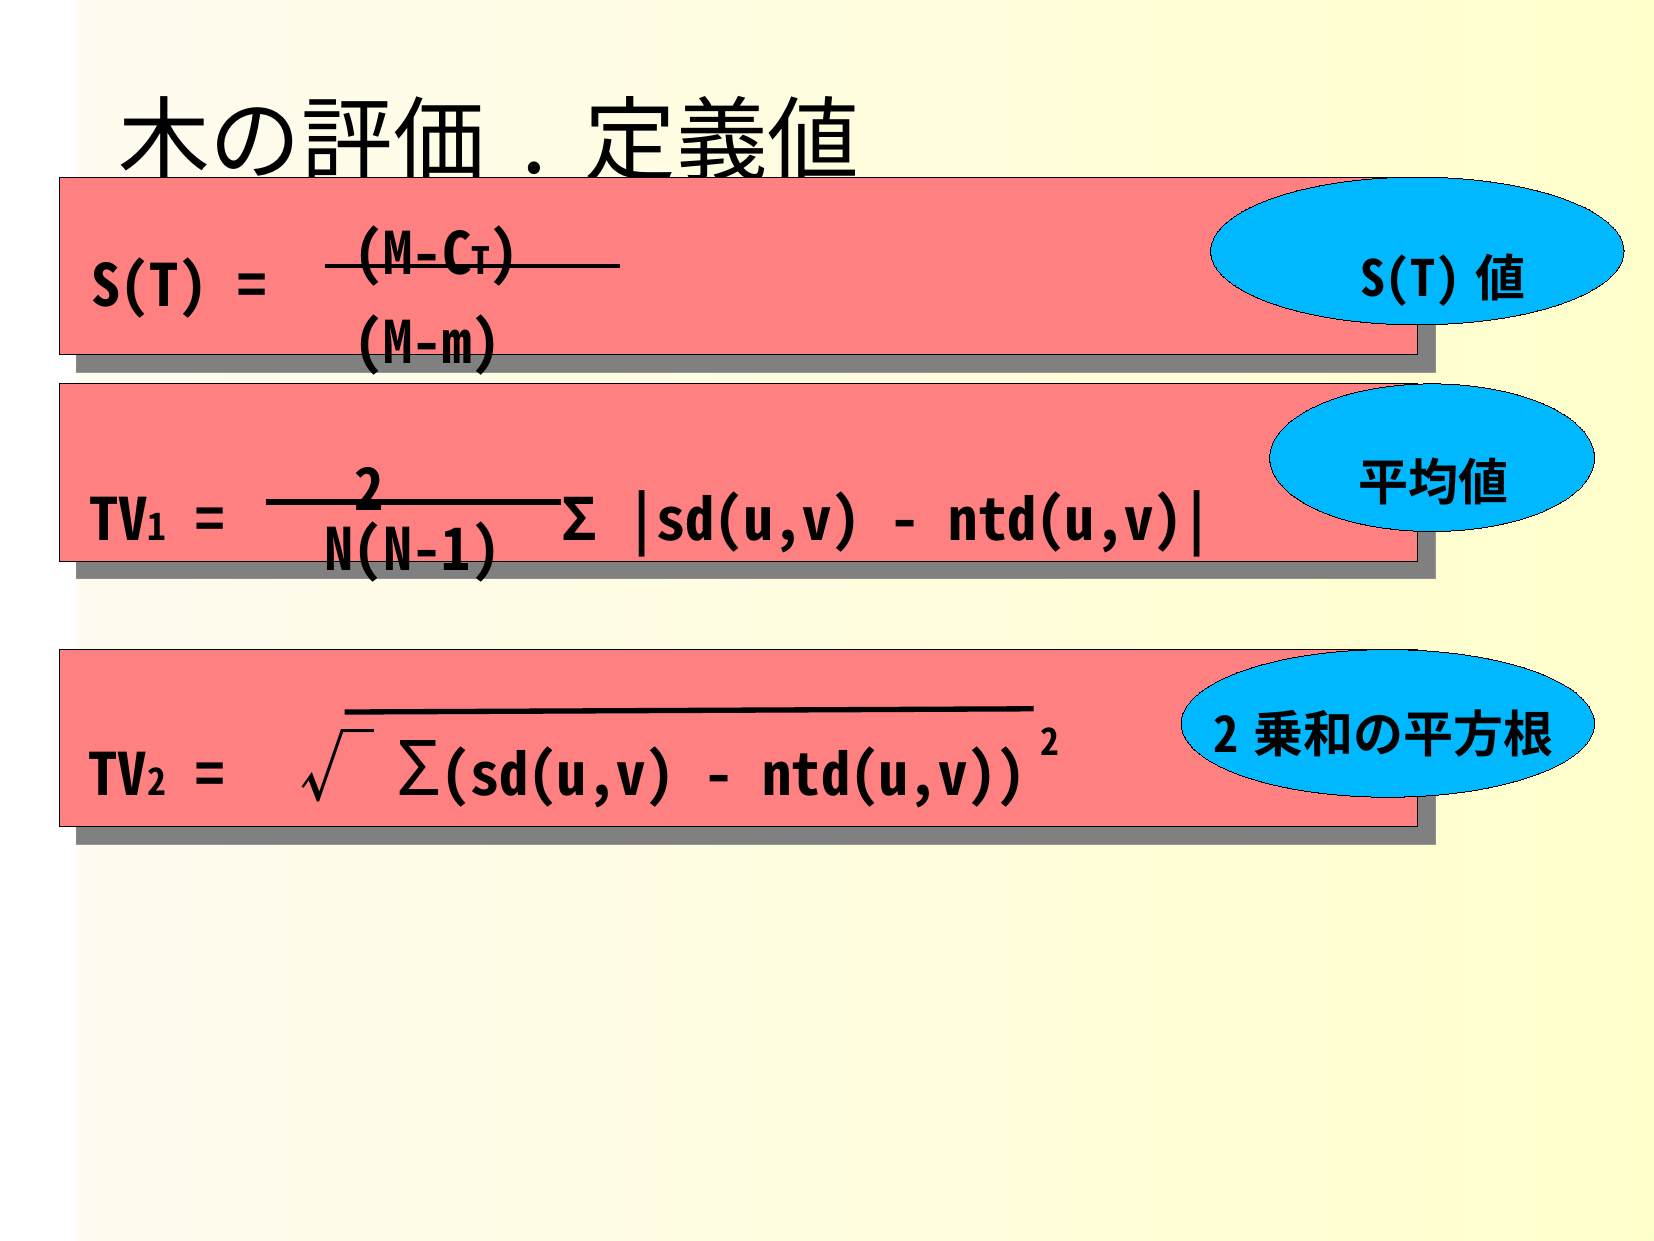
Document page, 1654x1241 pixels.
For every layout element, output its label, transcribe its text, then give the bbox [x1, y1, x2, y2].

text_box (M-CT) [354, 206, 574, 266]
text_box S(T) = [88, 236, 272, 300]
text_box 2 [354, 442, 443, 502]
text_box 2 [1037, 708, 1063, 753]
text_box 2乗和の平方根 [1210, 691, 1565, 827]
list [121, 344, 1534, 399]
list [121, 516, 1534, 670]
text_box [59, 383, 1595, 562]
text_box TV2 = √Σ(sd(u,v) - ntd(u,v)) [88, 708, 1210, 784]
text_box S(T)値 [1240, 236, 1635, 292]
text_box TV1 = Σ |sd(u,v) - ntd(u,v)| [443, 472, 1241, 531]
list [121, 827, 1534, 1127]
title 木の評価.定義値 [118, 29, 1531, 189]
text_box (M-m) [354, 295, 532, 355]
text_box [59, 649, 1595, 827]
text_box N(N-1) [324, 502, 704, 562]
text_box TV1 = Σ |sd(u,v) - ntd(u,v)| [89, 472, 354, 531]
text_box [59, 177, 1620, 355]
text_box 平均値 [1358, 442, 1510, 502]
